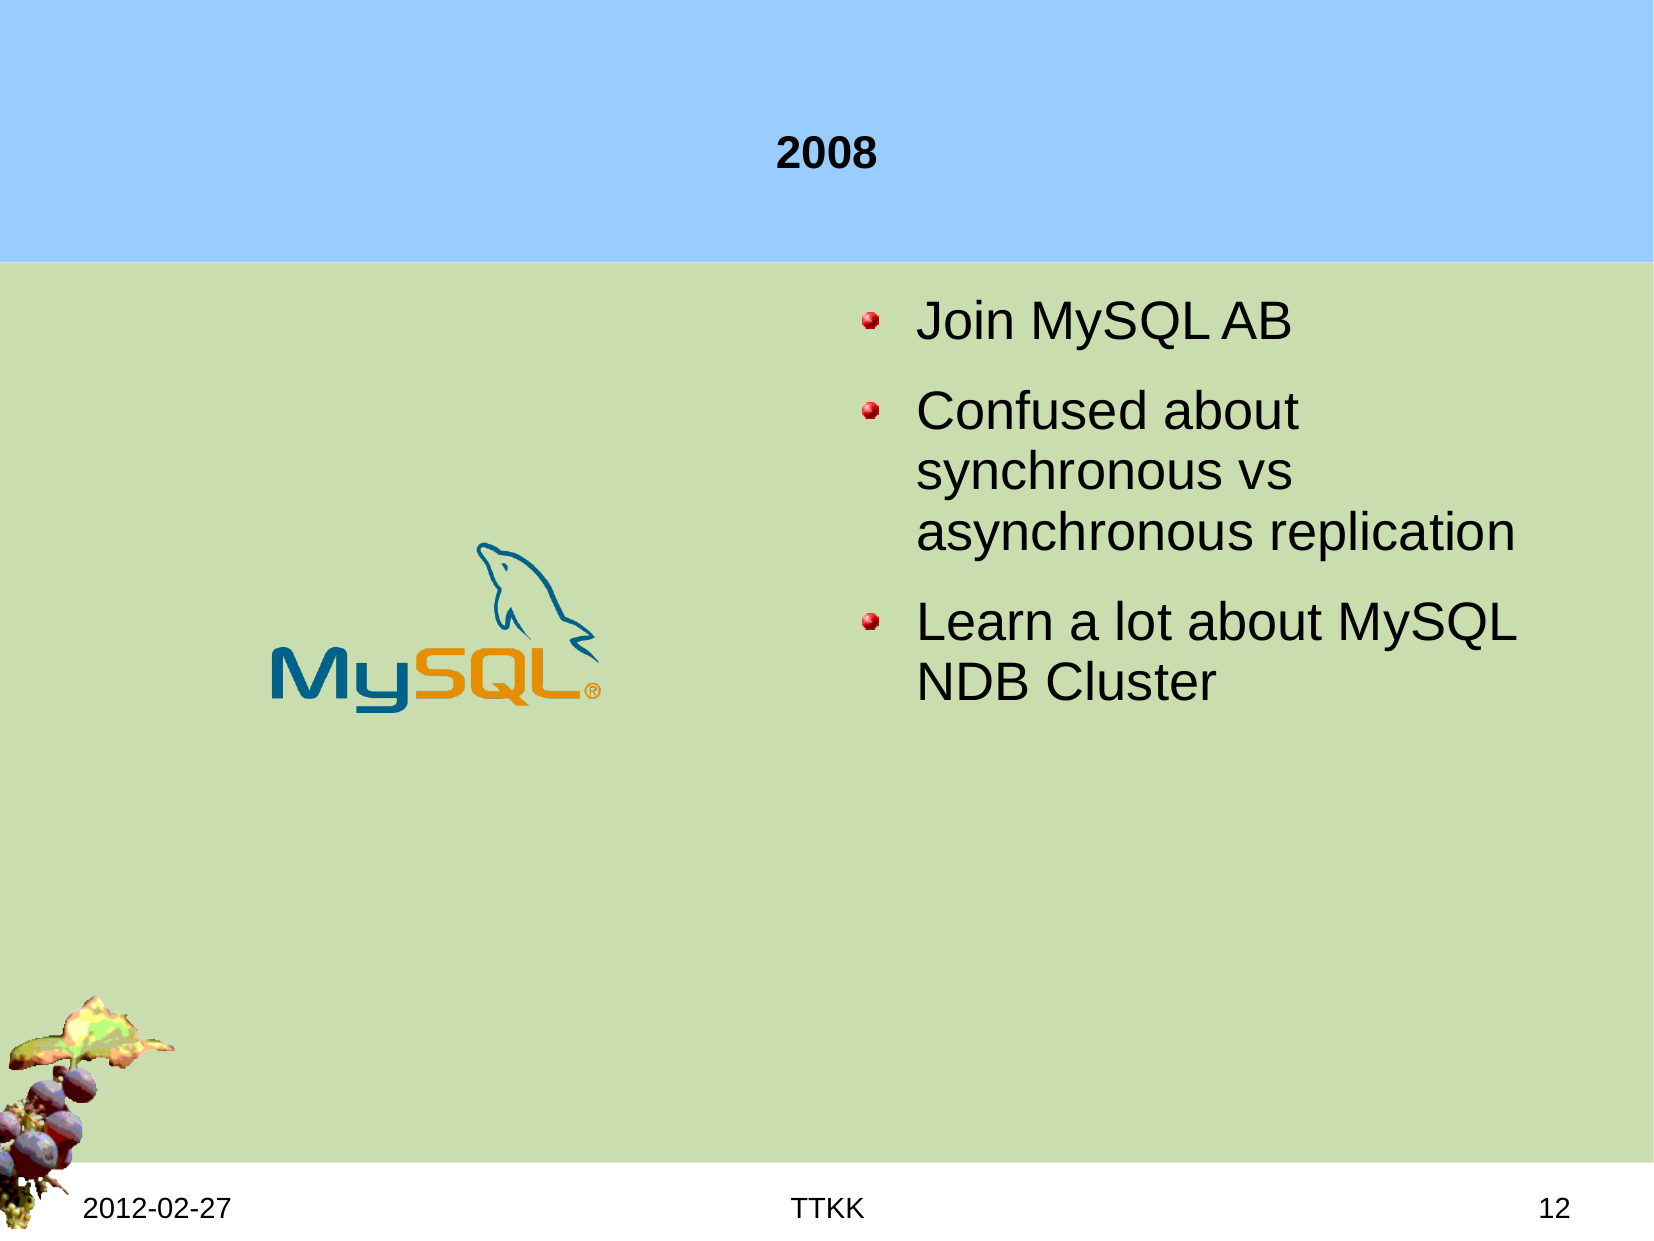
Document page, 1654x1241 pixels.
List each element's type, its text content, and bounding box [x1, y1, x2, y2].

picture [0, 990, 188, 1229]
list Join MySQL AB Confused about synchronous vs asynchronous replication Learn a lot about MySQL NDB Cluster [845, 290, 1572, 1109]
picture [271, 542, 601, 713]
title 2008 [82, 49, 1571, 257]
